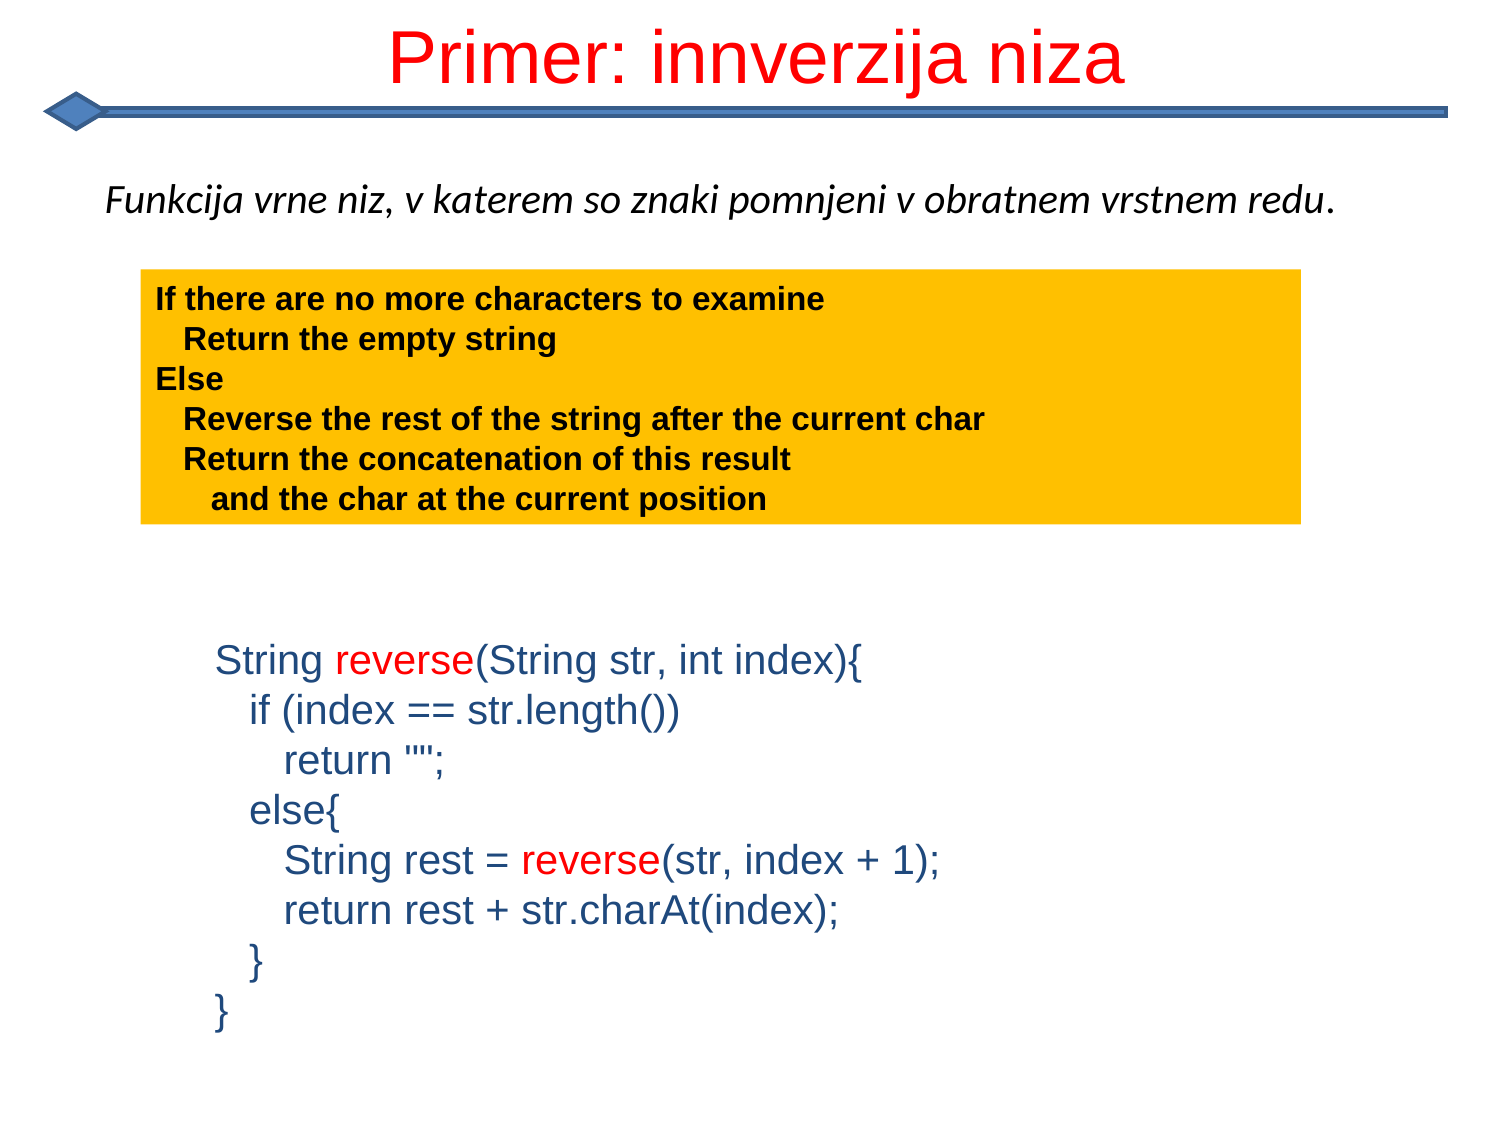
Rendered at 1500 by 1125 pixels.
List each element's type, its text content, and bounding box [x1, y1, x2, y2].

text_box String reverse(String str, int index){ if (index == str.length()) return ""; else{ String rest = reverse(str, index + 1); return rest + str.charAt(index); } } [199, 625, 956, 1041]
title Primer: innverzija niza [82, 0, 1433, 108]
text_box Funkcija vrne niz, v katerem so znaki pomnjeni v obratnem vrstnem redu. [90, 164, 1352, 230]
text_box If there are no more characters to examine Return the empty string Else Reverse the rest of the string after the current char Return the concatenation of this result and the char at the current position [140, 269, 1301, 525]
